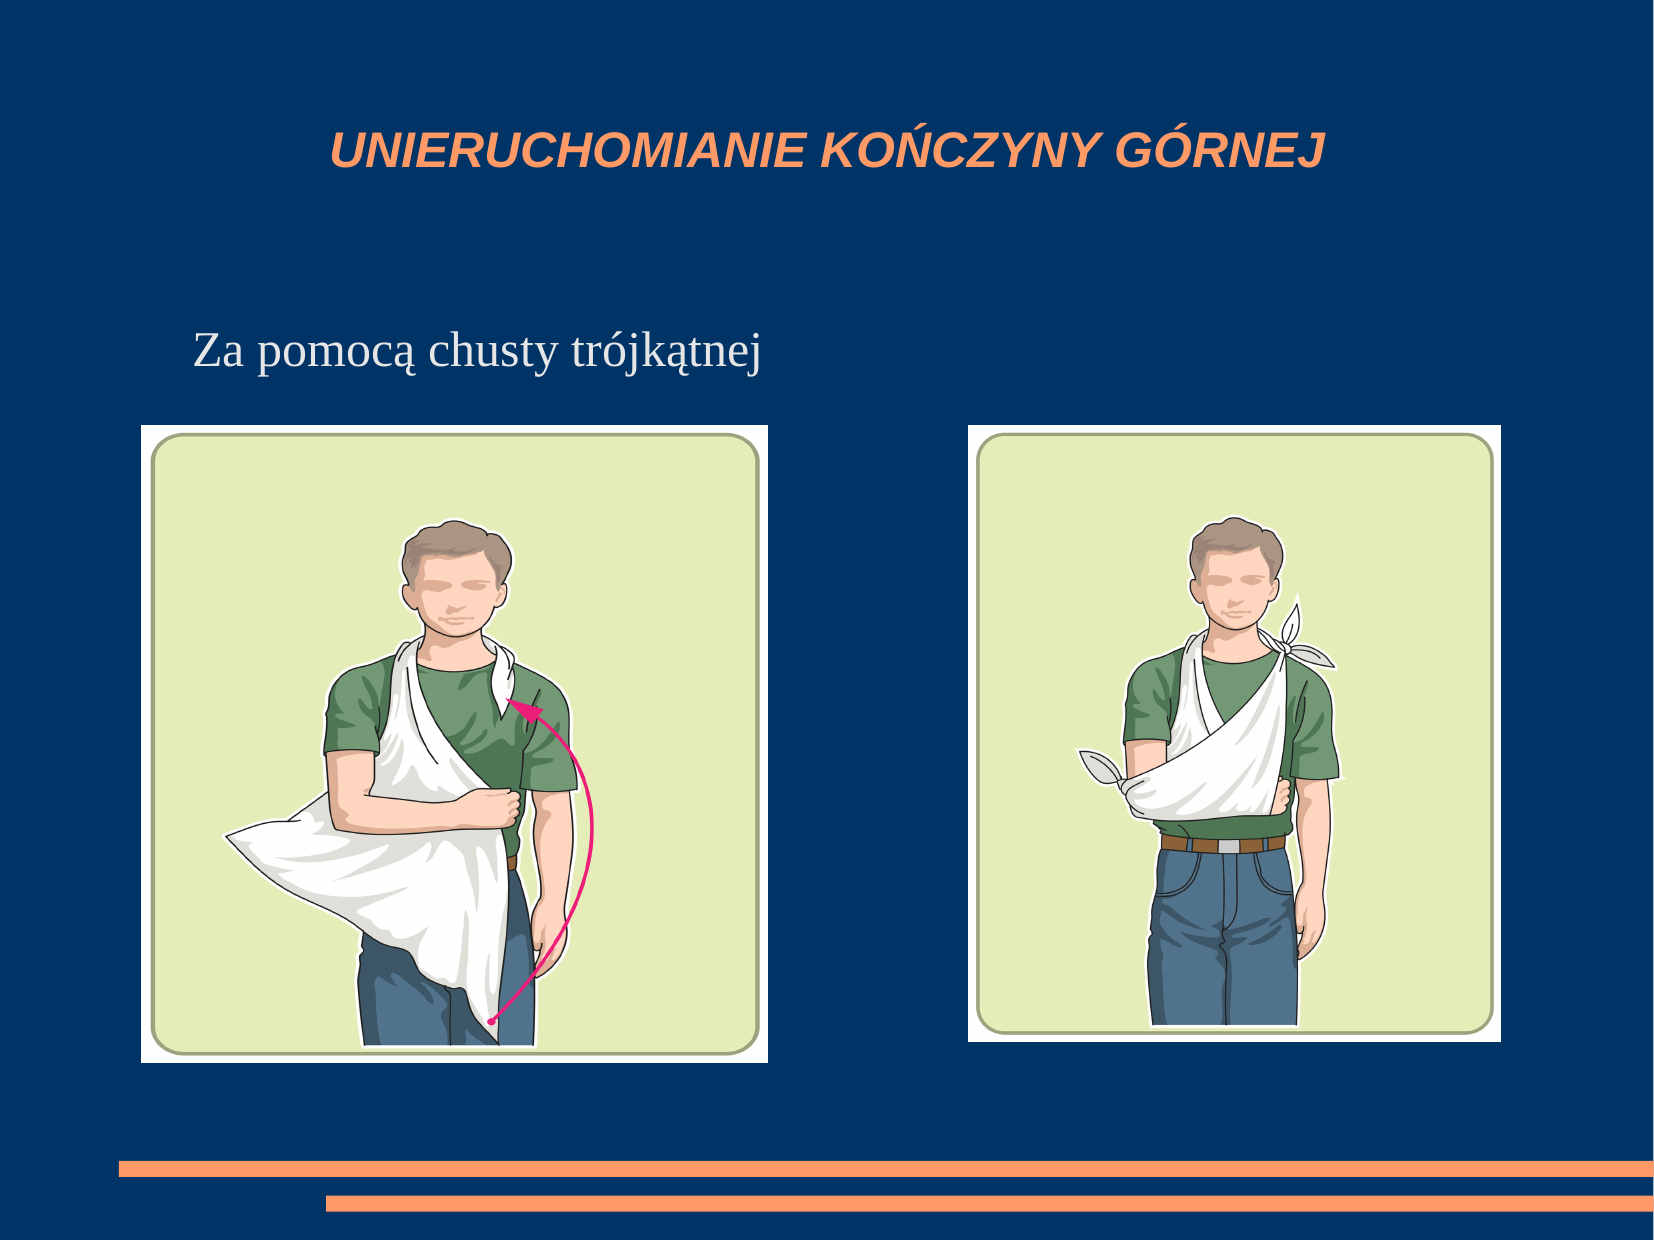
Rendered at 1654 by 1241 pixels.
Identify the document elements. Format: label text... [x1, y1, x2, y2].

picture [968, 425, 1501, 1042]
picture [141, 425, 768, 1063]
list Za pomocą chusty trójkątnej [121, 322, 1561, 1132]
title UNIERUCHOMIANIE KOŃCZYNY GÓRNEJ [121, 46, 1534, 254]
